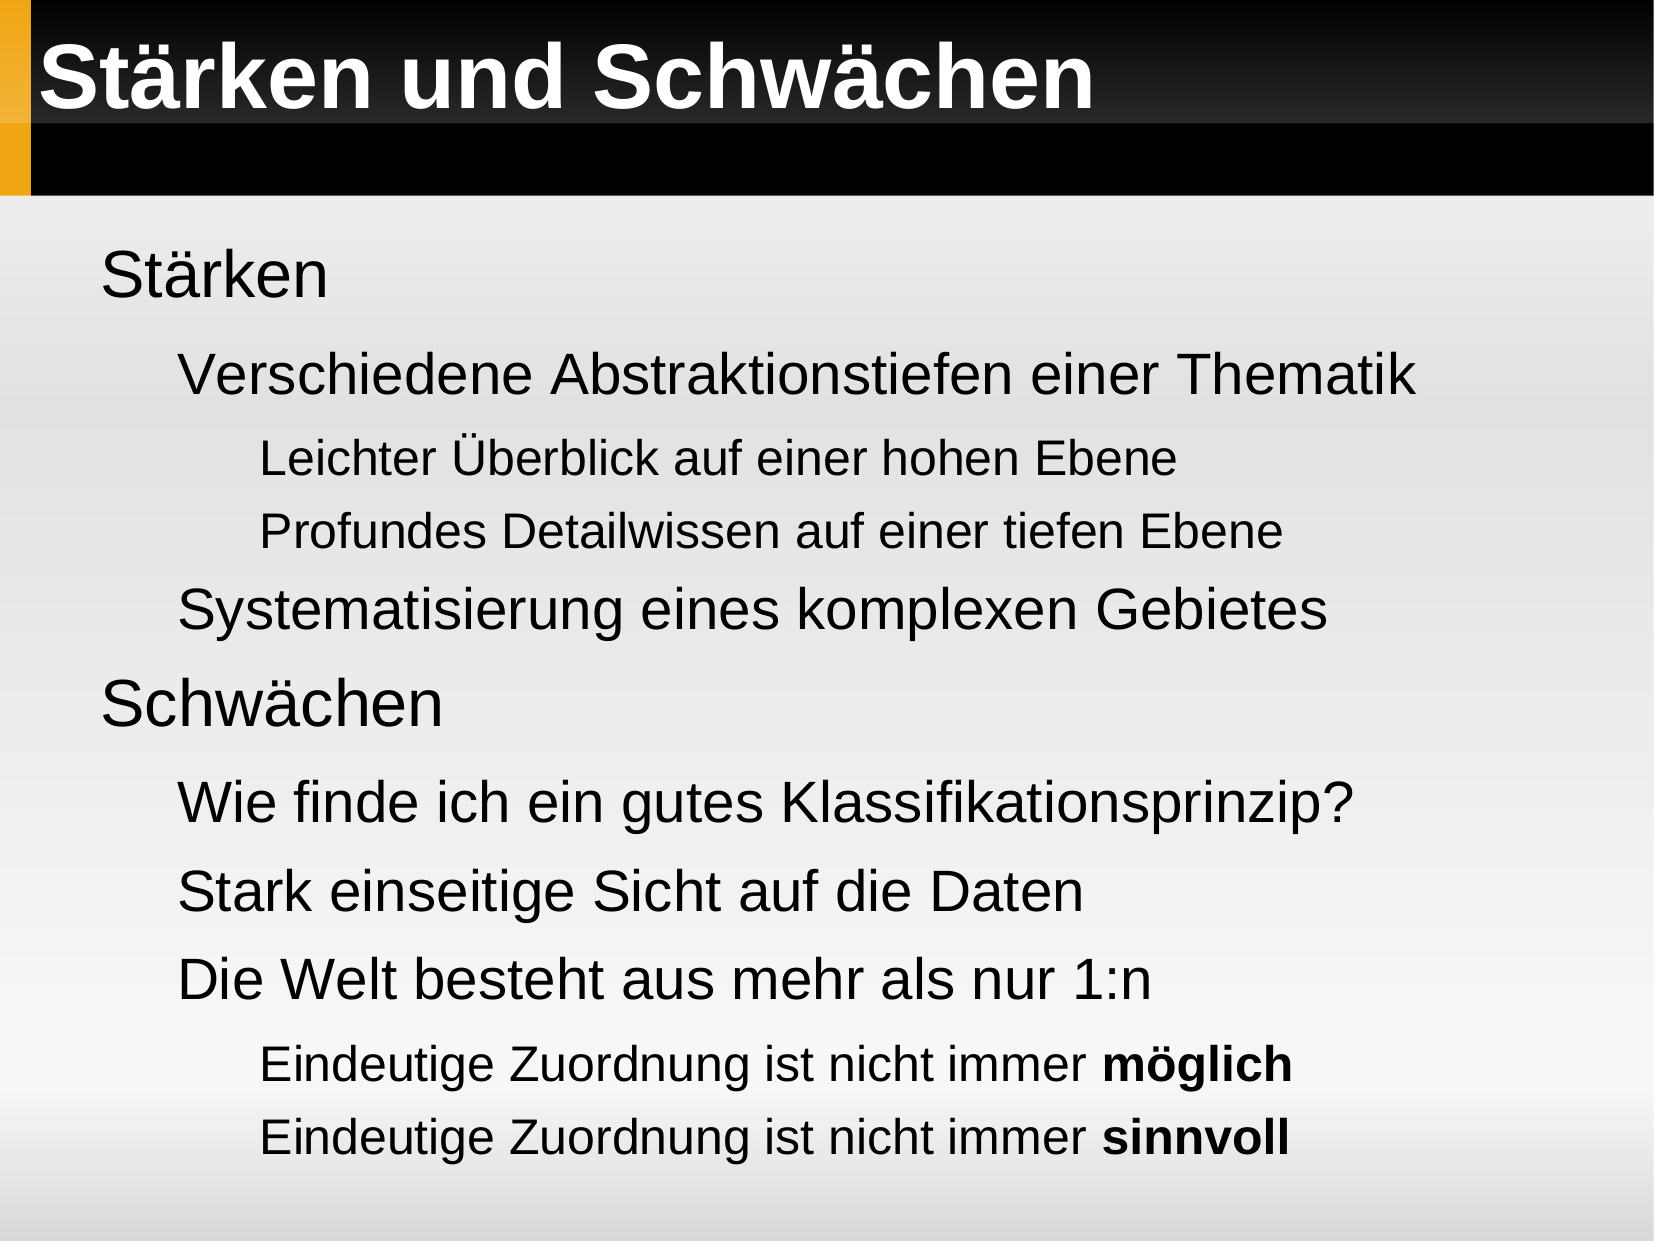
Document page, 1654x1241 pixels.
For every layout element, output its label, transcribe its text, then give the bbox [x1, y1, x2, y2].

list Stärken Verschiedene Abstraktionstiefen einer Thematik Leichter Überblick auf einer hohen Ebene Profundes Detailwissen auf einer tiefen Ebene Systematisierung eines komplexen Gebietes Schwächen Wie finde ich ein gutes Klassifikationsprinzip? Stark einseitige Sicht auf die Daten Die Welt besteht aus mehr als nur 1:n Eindeutige Zuordnung ist nicht immer möglich Eindeutige Zuordnung ist nicht immer sinnvoll [82, 237, 1571, 1166]
title Stärken und Schwächen [38, 0, 1527, 174]
picture [0, 0, 1654, 1241]
